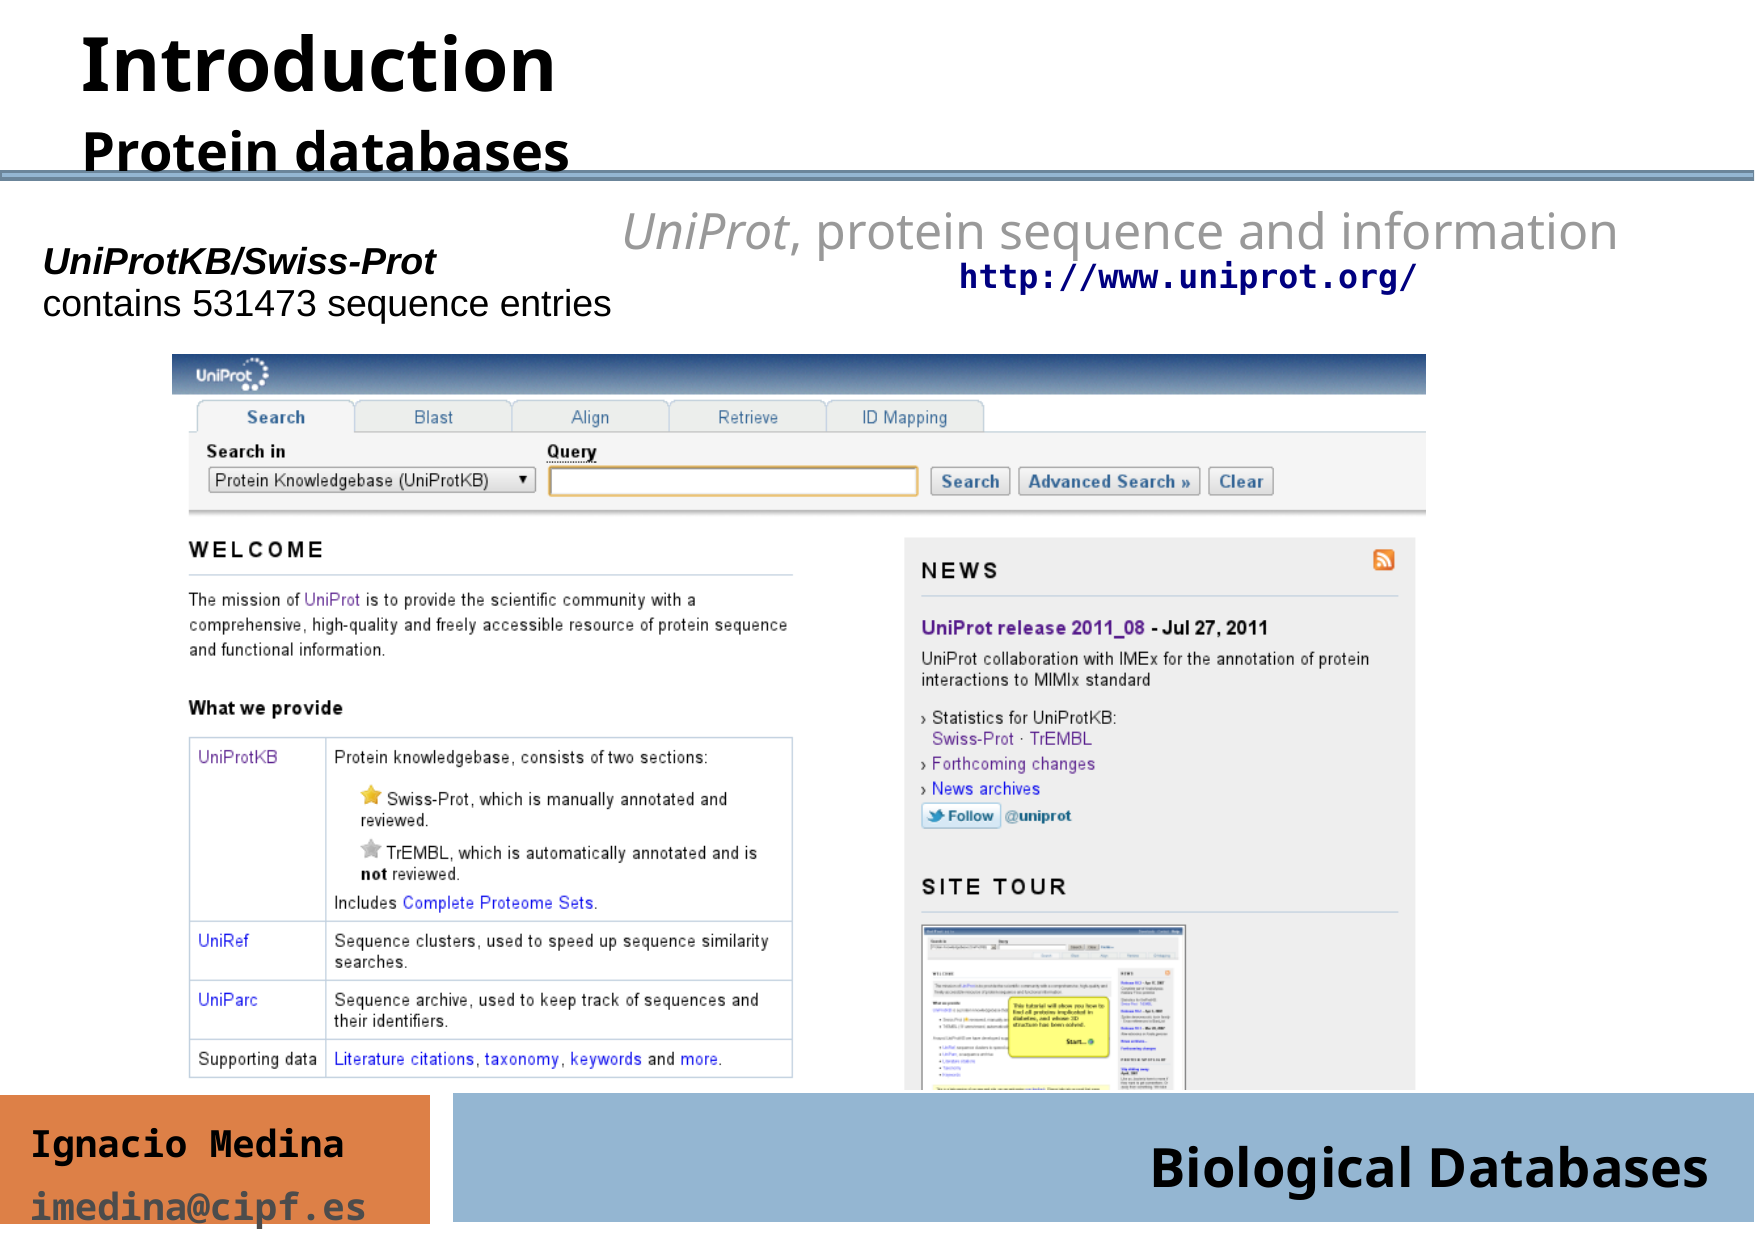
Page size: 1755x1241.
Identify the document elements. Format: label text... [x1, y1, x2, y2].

text_box Biological Databases [675, 1122, 1726, 1200]
text_box UniProtKB/Swiss-Prot contains 531473 sequence entries [27, 233, 724, 342]
picture [172, 354, 1426, 1090]
text_box http://www.uniprot.org/ [943, 250, 1485, 304]
title [59, 153, 1571, 233]
text_box Ignacio Medina imedina@cipf.es [15, 1110, 406, 1213]
text_box [1571, 171, 1754, 179]
text_box Introduction Protein databases [67, 3, 1688, 168]
text_box [0, 171, 112, 179]
text_box UniProt, protein sequence and information [435, 189, 1636, 265]
